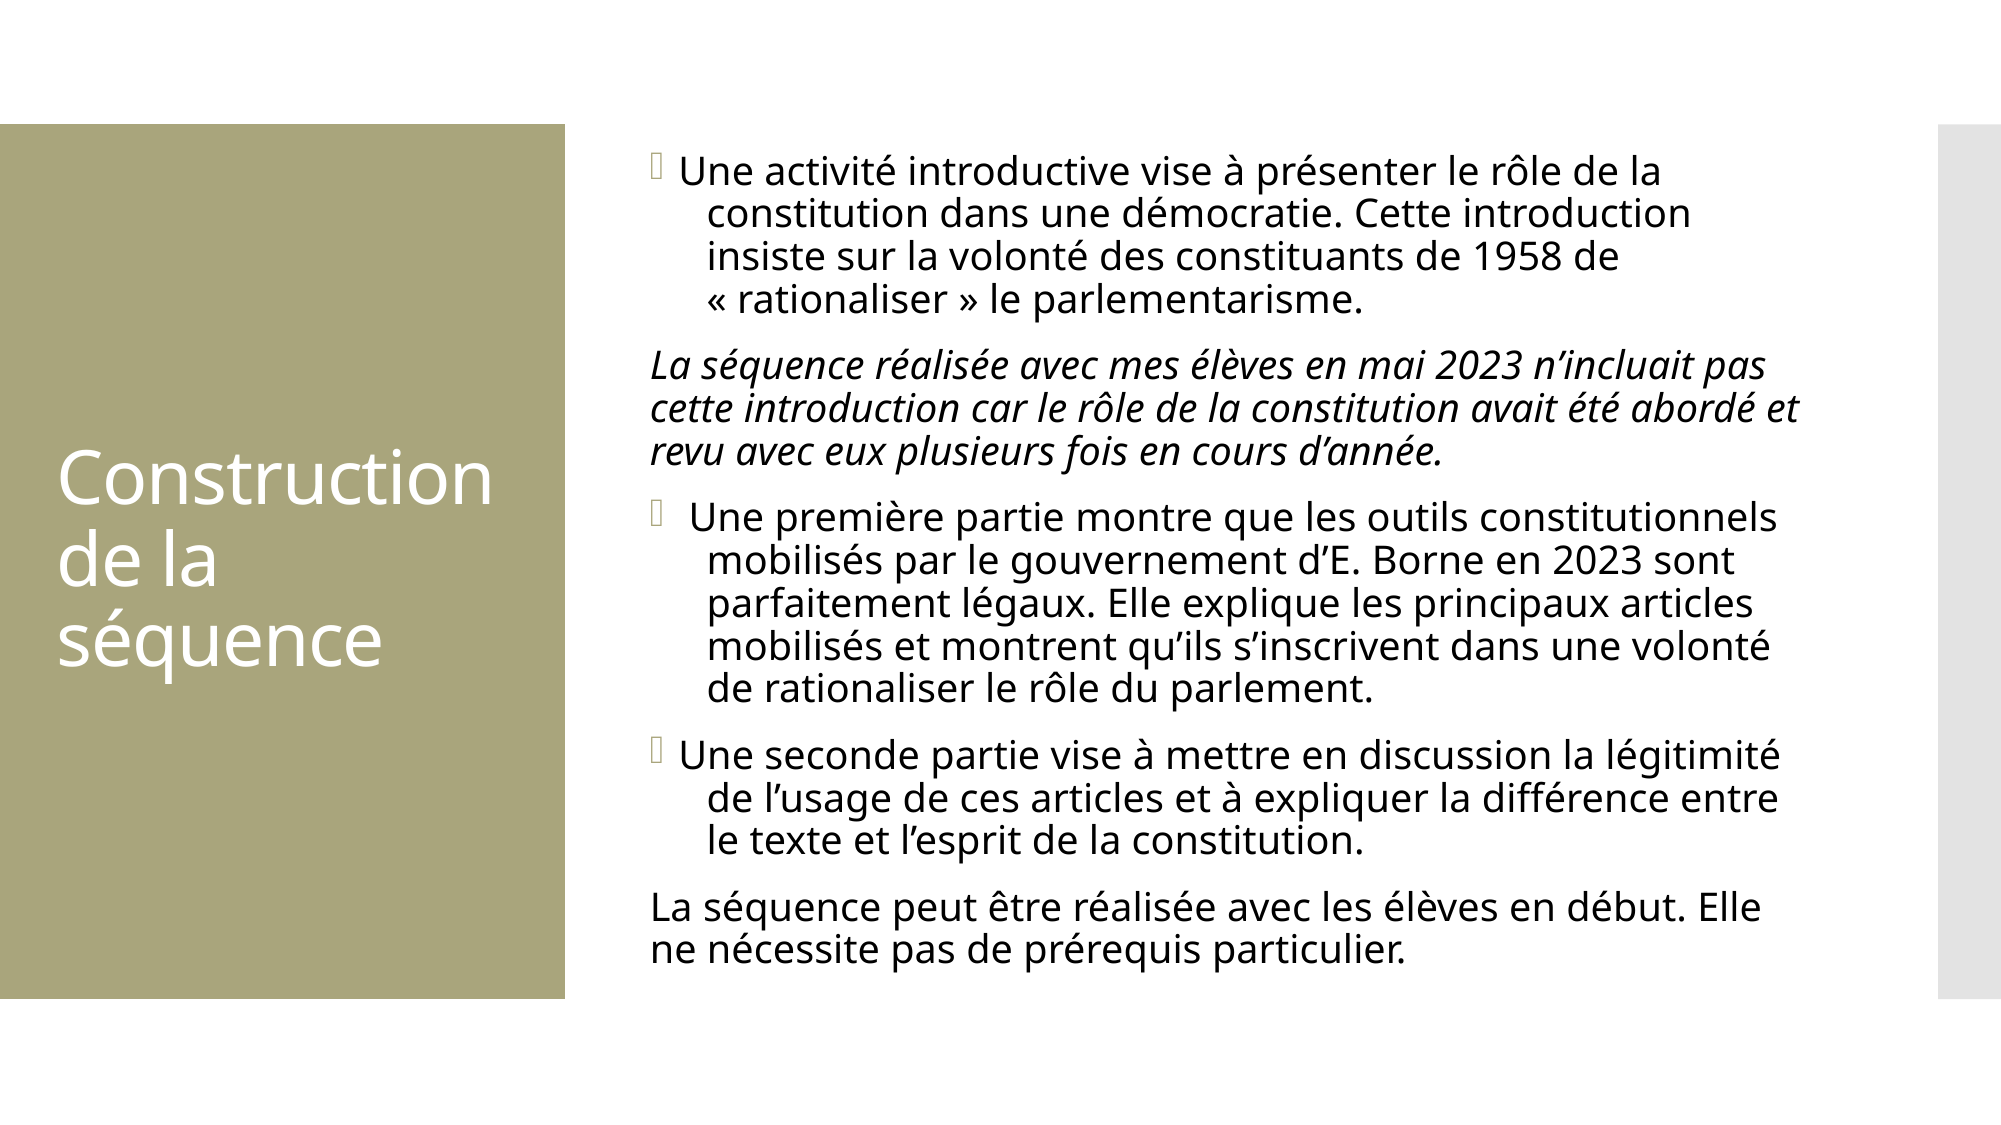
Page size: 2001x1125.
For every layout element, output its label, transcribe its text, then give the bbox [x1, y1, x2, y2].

title Construction de la séquence [41, 184, 526, 940]
list Une activité introductive vise à présenter le rôle de la constitution dans une démocratie. Cette introduction insiste sur la volonté des constituants de 1958 de « rationaliser » le parlementarisme. La séquence réalisée avec mes élèves en mai 2023 n’incluait pas cette introduction car le rôle de la constitution avait été abordé et revu avec eux plusieurs fois en cours d’année. Une première partie montre que les outils constitutionnels mobilisés par le gouvernement d’E. Borne en 2023 sont parfaitement légaux. Elle explique les principaux articles mobilisés et montrent qu’ils s’inscrivent dans une volonté de rationaliser le rôle du parlement. Une seconde partie vise à mettre en discussion la légitimité de l’usage de ces articles et à expliquer la différence entre le texte et l’esprit de la constitution. La séquence peut être réalisée avec les élèves en début. Elle ne nécessite pas de prérequis particulier. [634, 141, 1835, 982]
